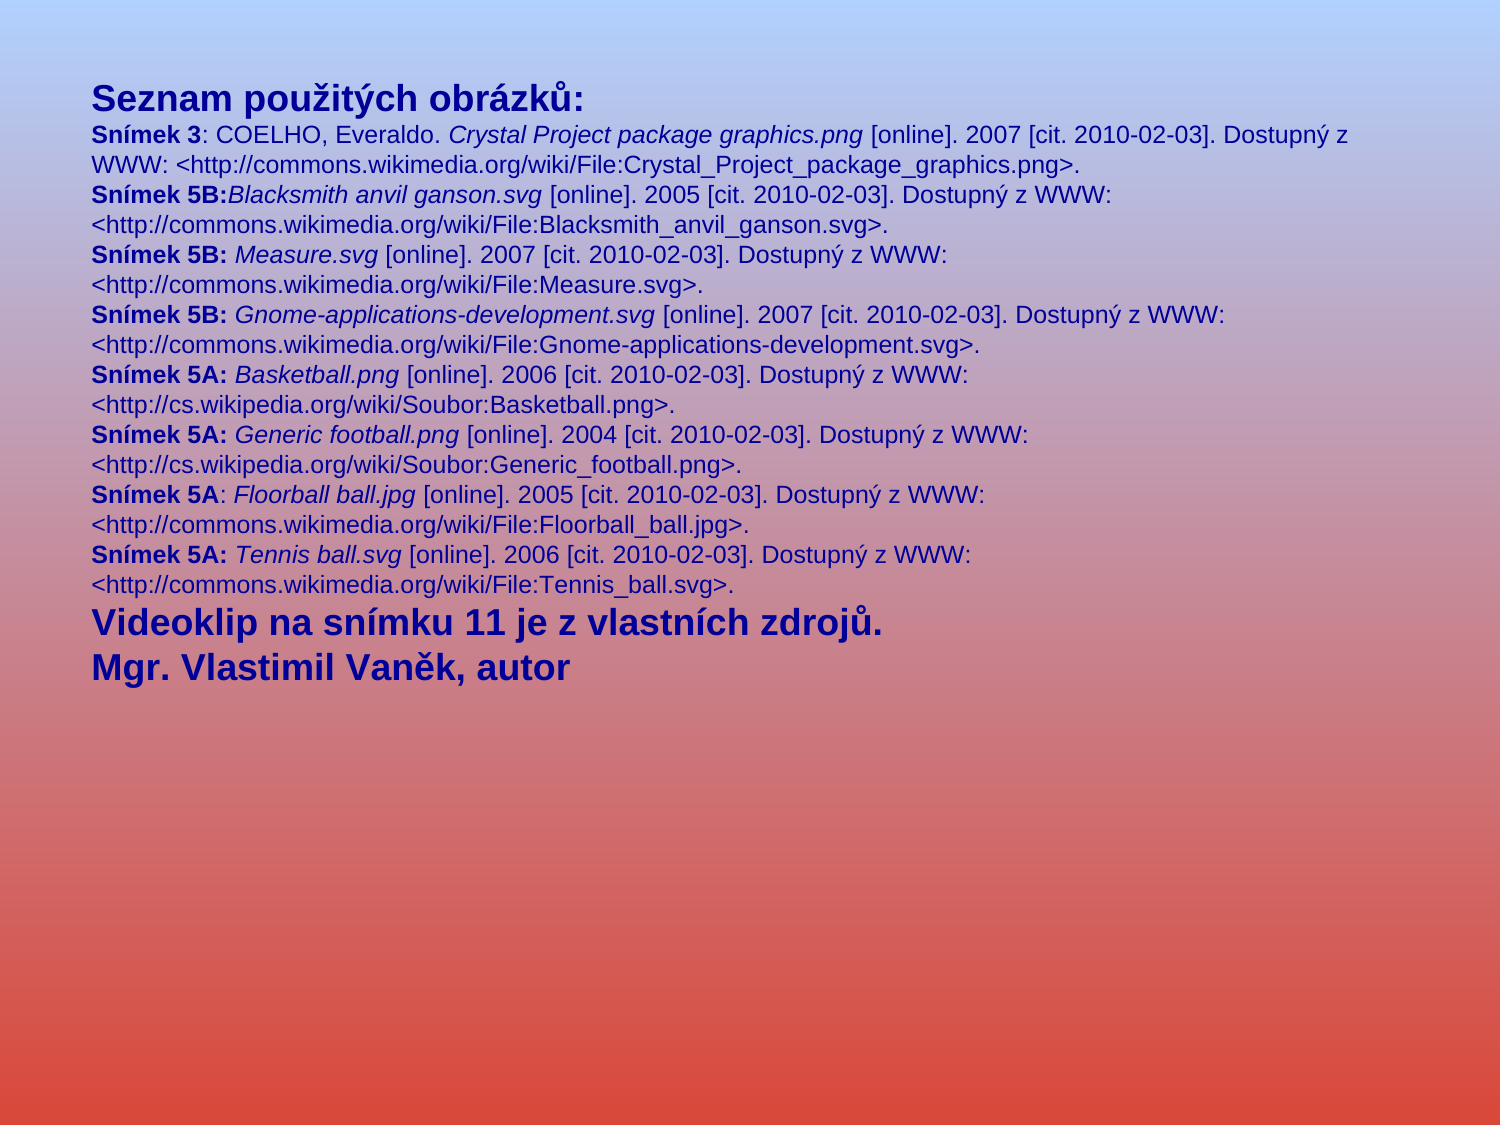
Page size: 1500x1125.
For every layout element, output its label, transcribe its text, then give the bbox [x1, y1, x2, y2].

text_box Seznam použitých obrázků: Snímek 3: COELHO, Everaldo. Crystal Project package graphics.png [online]. 2007 [cit. 2010-02-03]. Dostupný z WWW: <http://commons.wikimedia.org/wiki/File:Crystal_Project_package_graphics.png>. Snímek 5B:Blacksmith anvil ganson.svg [online]. 2005 [cit. 2010-02-03]. Dostupný z WWW: <http://commons.wikimedia.org/wiki/File:Blacksmith_anvil_ganson.svg>. Snímek 5B: Measure.svg [online]. 2007 [cit. 2010-02-03]. Dostupný z WWW: <http://commons.wikimedia.org/wiki/File:Measure.svg>. Snímek 5B: Gnome-applications-development.svg [online]. 2007 [cit. 2010-02-03]. Dostupný z WWW: <http://commons.wikimedia.org/wiki/File:Gnome-applications-development.svg>. Snímek 5A: Basketball.png [online]. 2006 [cit. 2010-02-03]. Dostupný z WWW: <http://cs.wikipedia.org/wiki/Soubor:Basketball.png>. Snímek 5A: Generic football.png [online]. 2004 [cit. 2010-02-03]. Dostupný z WWW: <http://cs.wikipedia.org/wiki/Soubor:Generic_football.png>. Snímek 5A: Floorball ball.jpg [online]. 2005 [cit. 2010-02-03]. Dostupný z WWW: <http://commons.wikimedia.org/wiki/File:Floorball_ball.jpg>. Snímek 5A: Tennis ball.svg [online]. 2006 [cit. 2010-02-03]. Dostupný z WWW: <http://commons.wikimedia.org/wiki/File:Tennis_ball.svg>. Videoklip na snímku 11 je z vlastních zdrojů. Mgr. Vlastimil Vaněk, autor [76, 66, 1427, 696]
